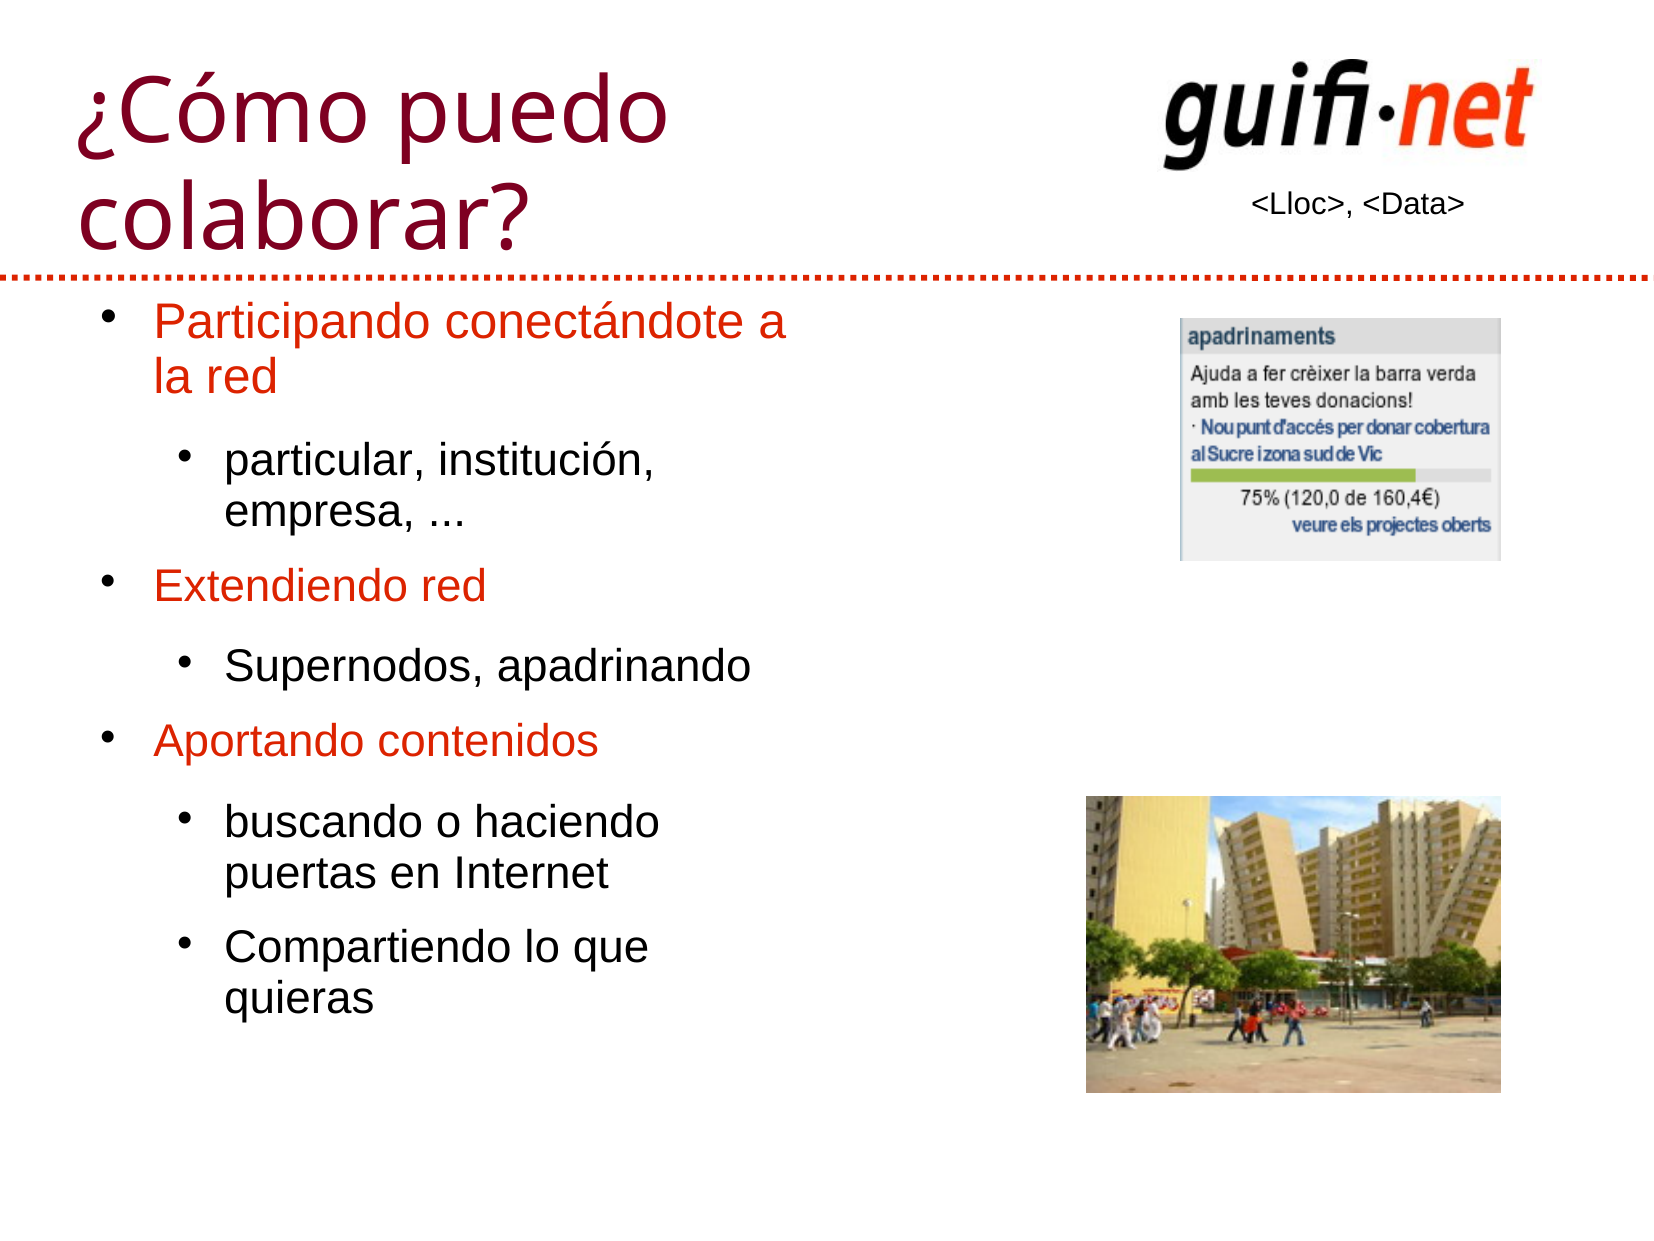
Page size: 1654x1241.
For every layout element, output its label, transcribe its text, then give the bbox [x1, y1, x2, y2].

picture [1157, 59, 1542, 172]
picture [1086, 796, 1501, 1093]
title ¿Cómo puedo colaborar? [76, 53, 1093, 272]
list Participando conectándote a la red particular, institución, empresa, ... Extendiendo red Supernodos, apadrinando Aportando contenidos buscando o haciendo puertas en Internet Compartiendo lo que quieras [82, 290, 809, 1109]
picture [1180, 318, 1501, 561]
